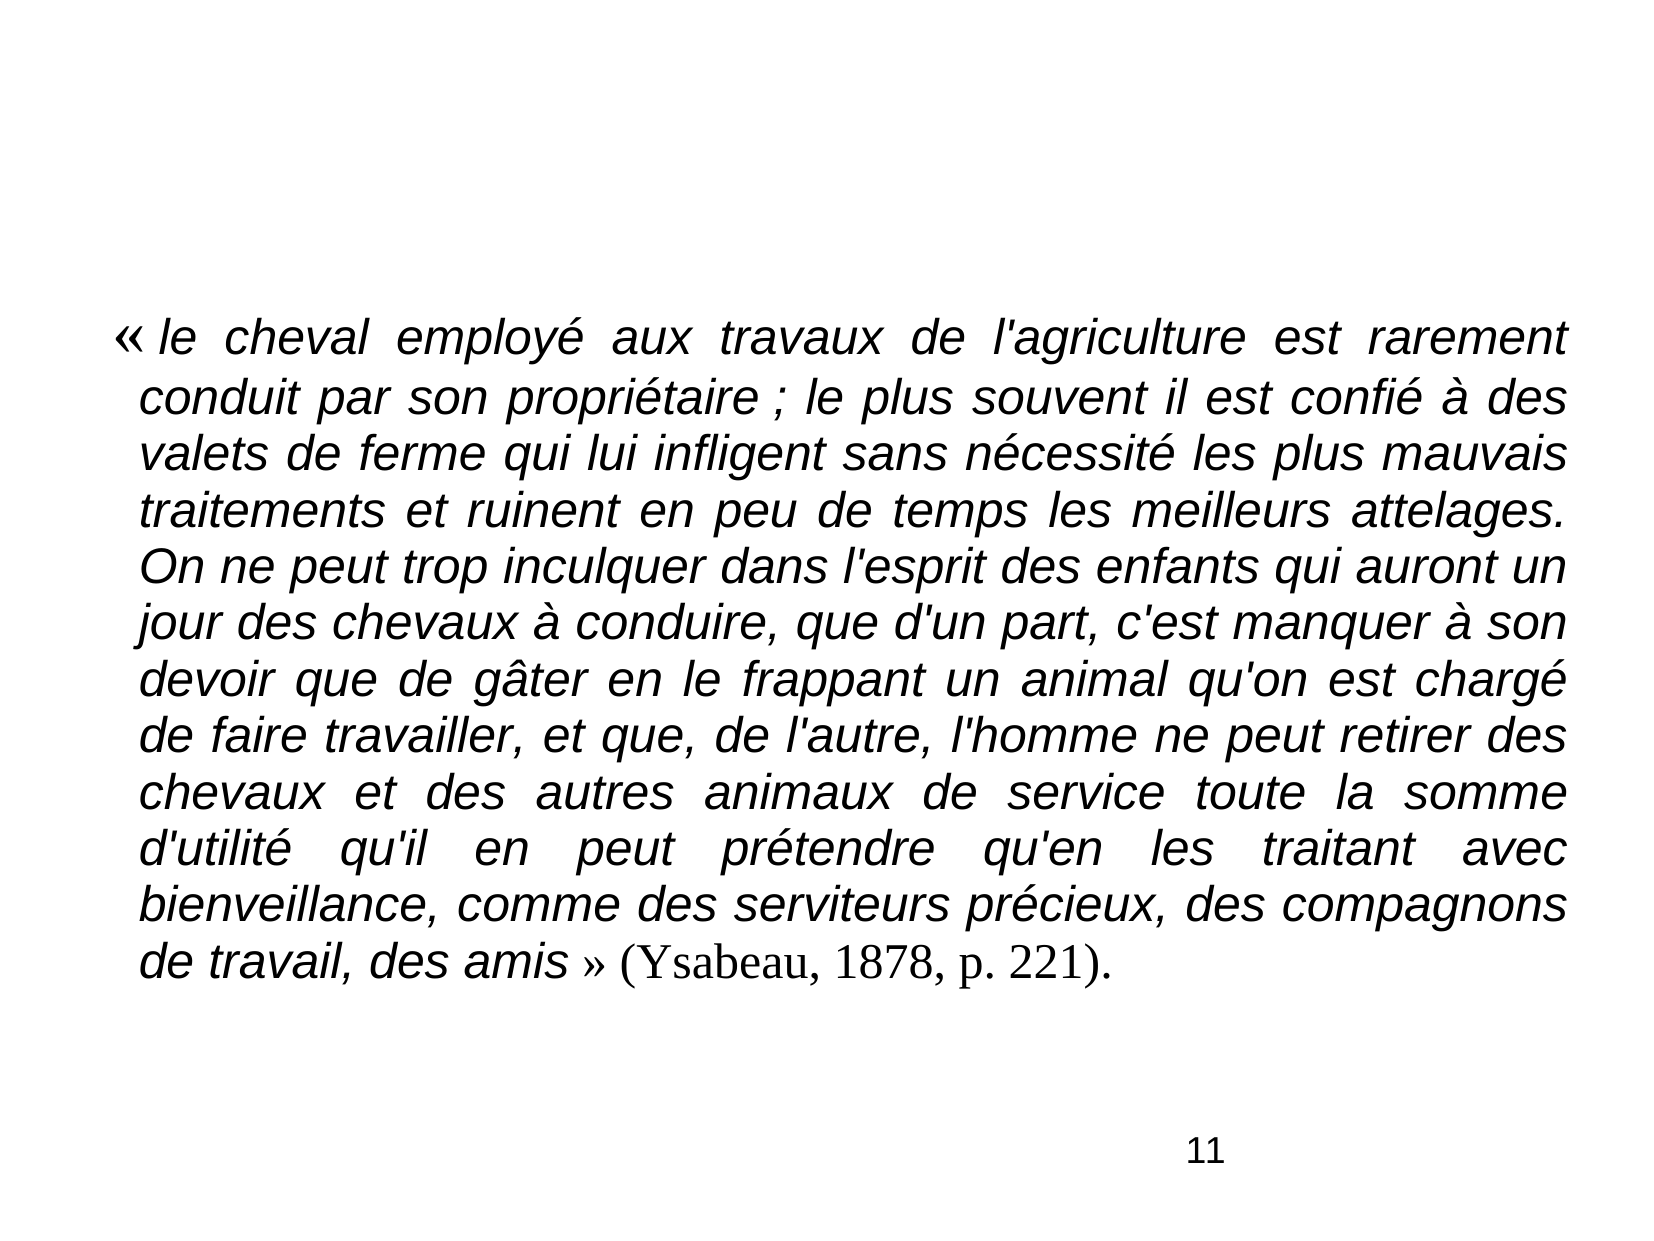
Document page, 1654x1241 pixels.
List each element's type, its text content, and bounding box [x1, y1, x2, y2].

list « le cheval employé aux travaux de l'agriculture est rarement conduit par son propriétaire ; le plus souvent il est confié à des valets de ferme qui lui infligent sans nécessité les plus mauvais traitements et ruinent en peu de temps les meilleurs attelages. On ne peut trop inculquer dans l'esprit des enfants qui auront un jour des chevaux à conduire, que d'un part, c'est manquer à son devoir que de gâter en le frappant un animal qu'on est chargé de faire travailler, et que, de l'autre, l'homme ne peut retirer des chevaux et des autres animaux de service toute la somme d'utilité qu'il en peut prétendre qu'en les traitant avec bienveillance, comme des serviteurs précieux, des compagnons de travail, des amis » (Ysabeau, 1878, p. 221). [82, 290, 1569, 1008]
